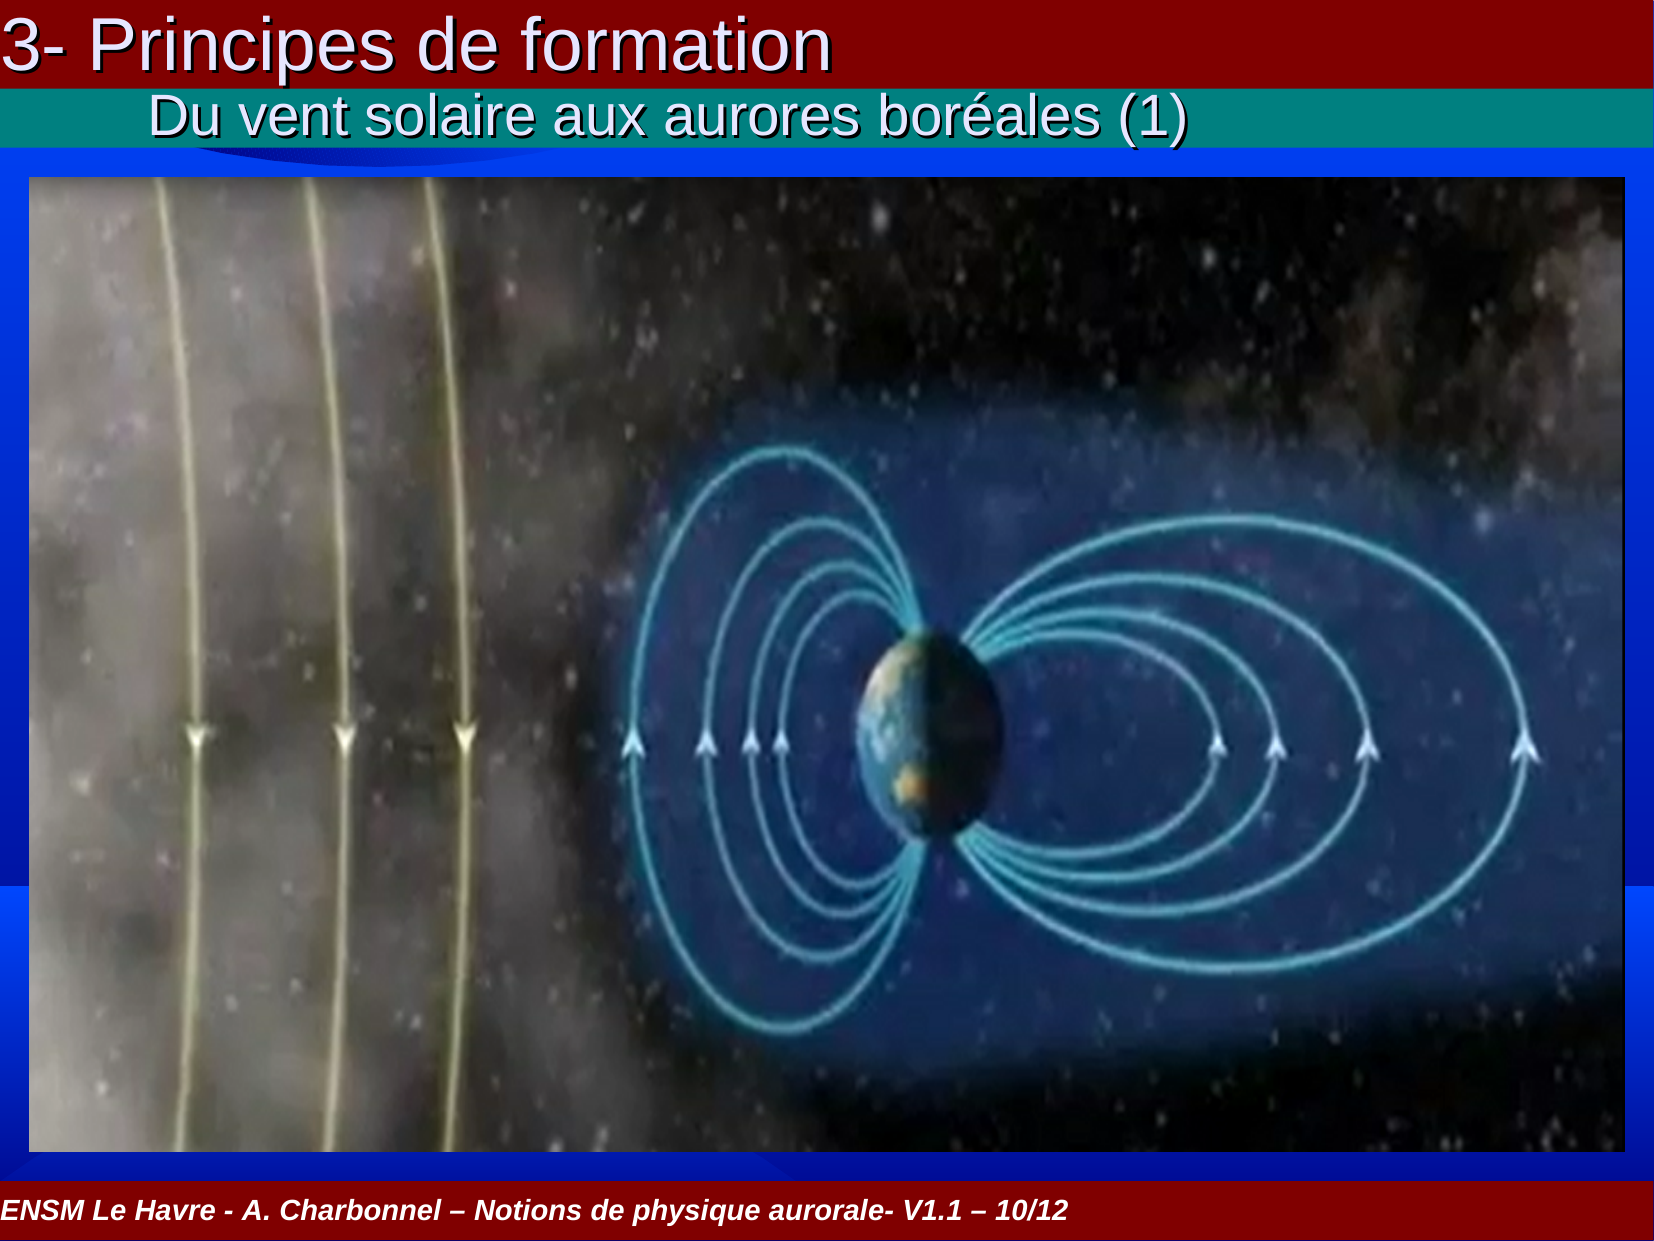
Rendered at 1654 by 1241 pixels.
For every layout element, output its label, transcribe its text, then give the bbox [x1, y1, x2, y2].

title Du vent solaire aux aurores boréales (1) [0, 89, 1654, 148]
picture [29, 177, 1625, 1152]
text_box ENSM Le Havre - A. Charbonnel – Notions de physique aurorale- V1.1 – 10/12 [0, 1181, 1654, 1241]
title 3- Principes de formation [0, 0, 1654, 89]
